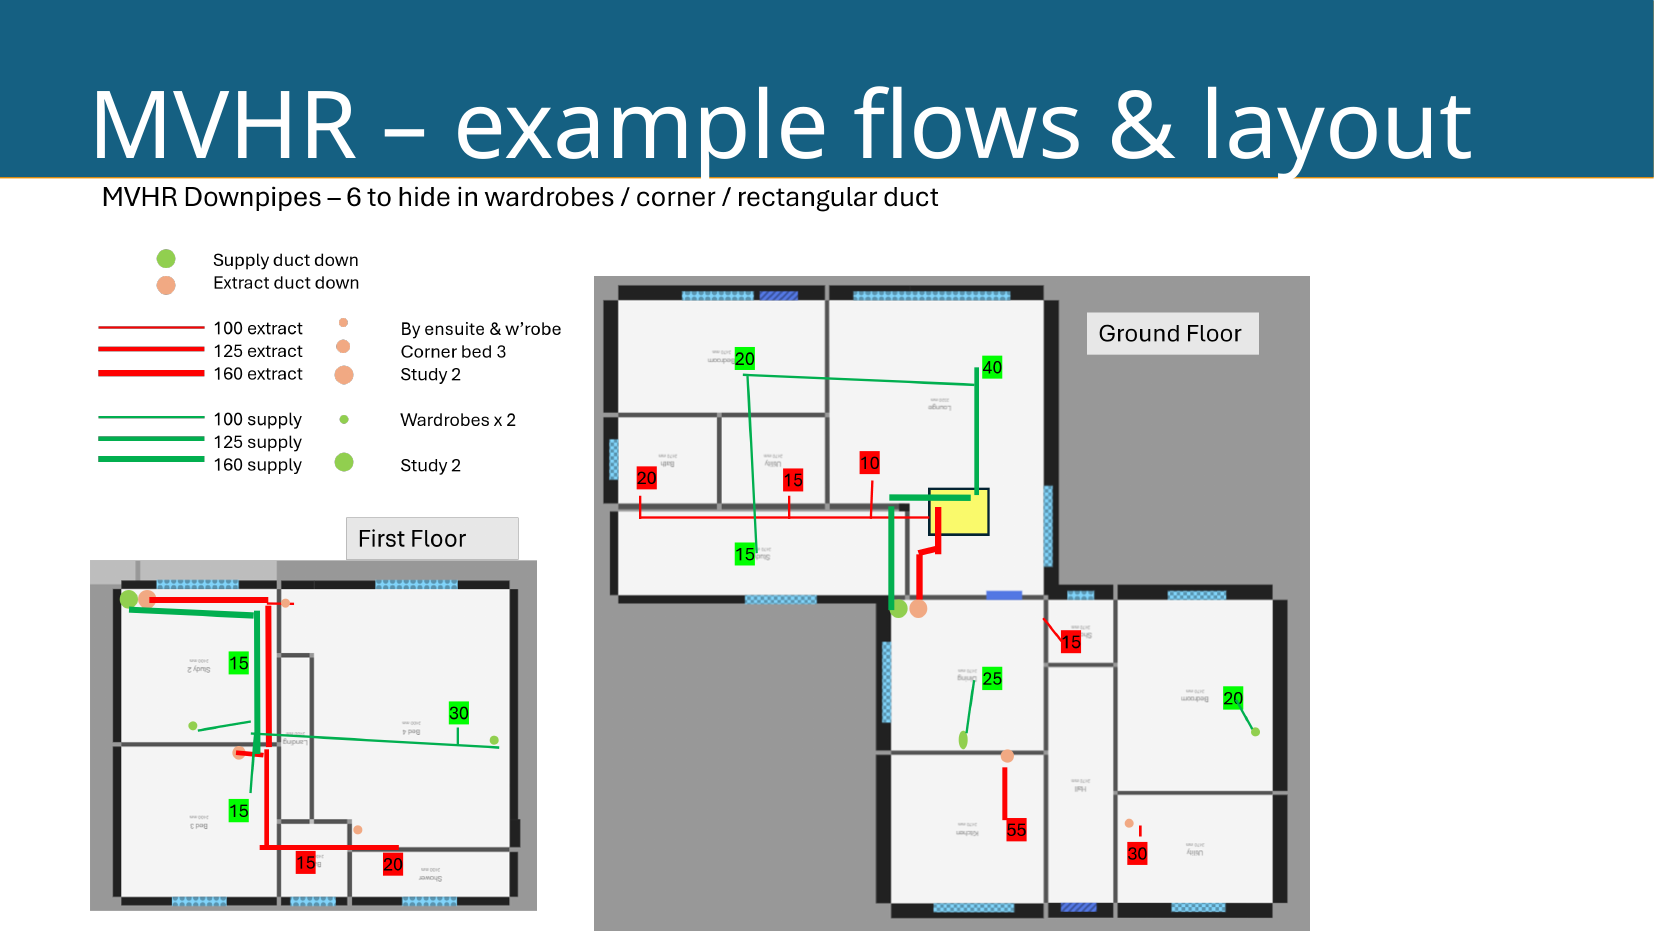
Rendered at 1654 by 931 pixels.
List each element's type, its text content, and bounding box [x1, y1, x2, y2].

picture [84, 171, 1310, 931]
text_box MVHR – example flows & layout [88, 14, 1565, 178]
